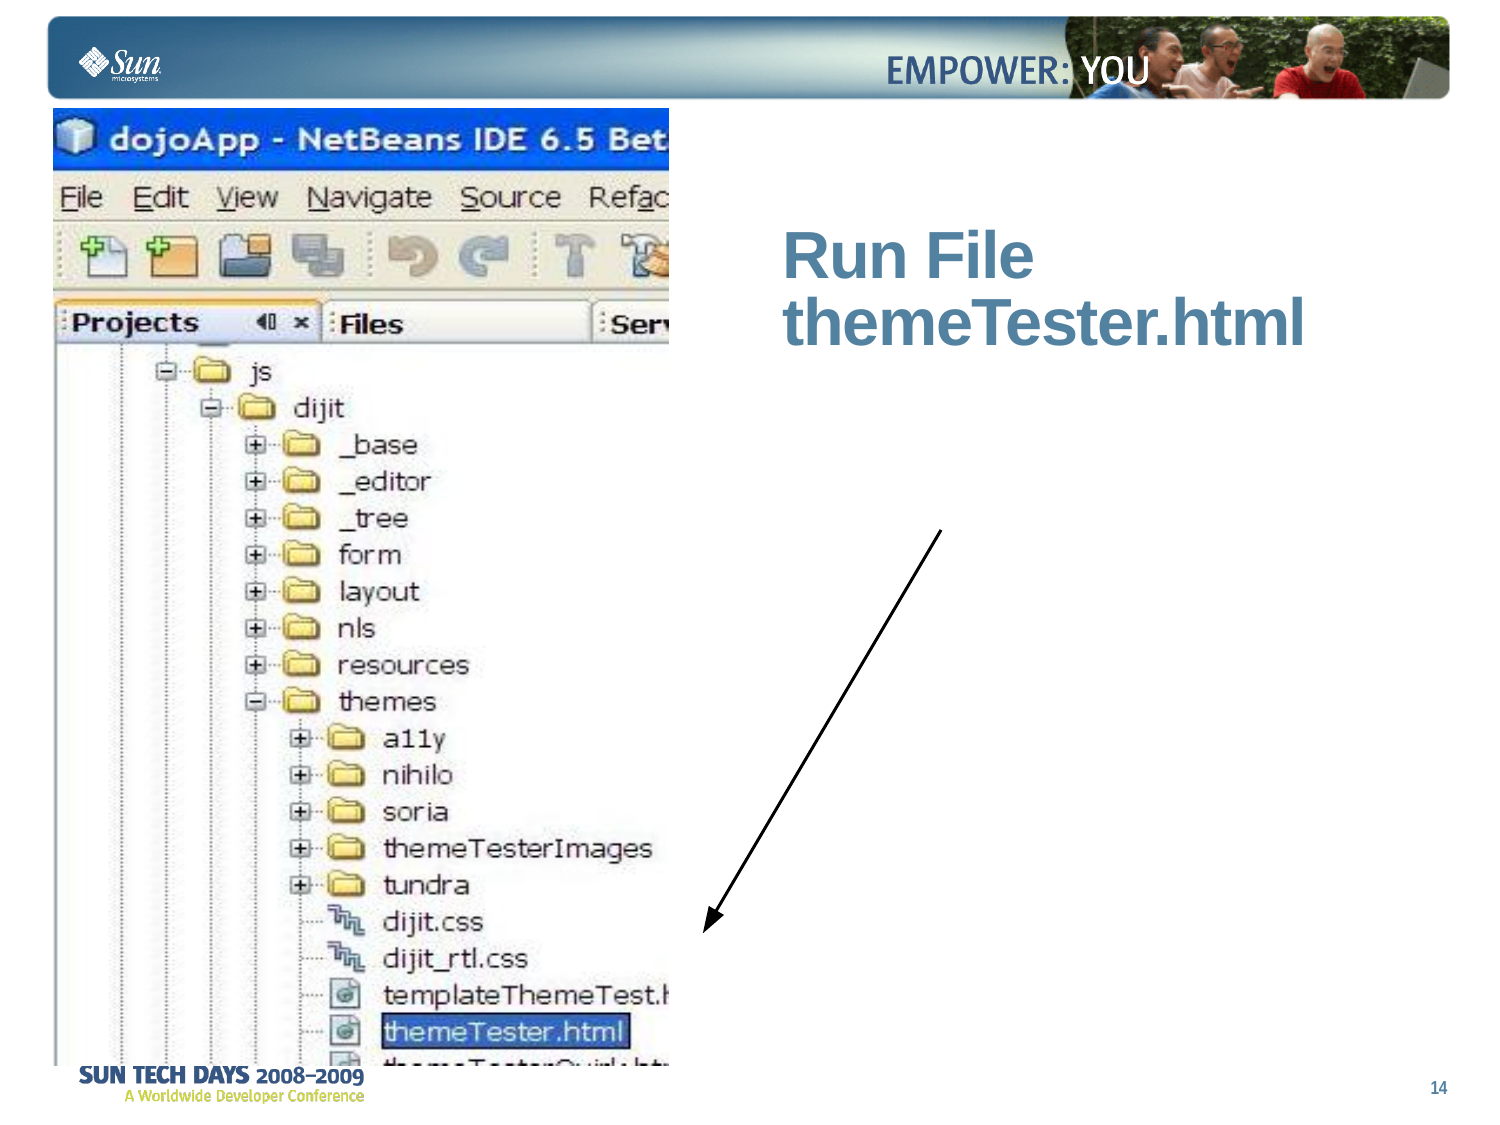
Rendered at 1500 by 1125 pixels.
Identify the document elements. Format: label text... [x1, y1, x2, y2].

title Run File themeTester.html [782, 224, 1500, 367]
picture [0, 0, 1500, 1125]
